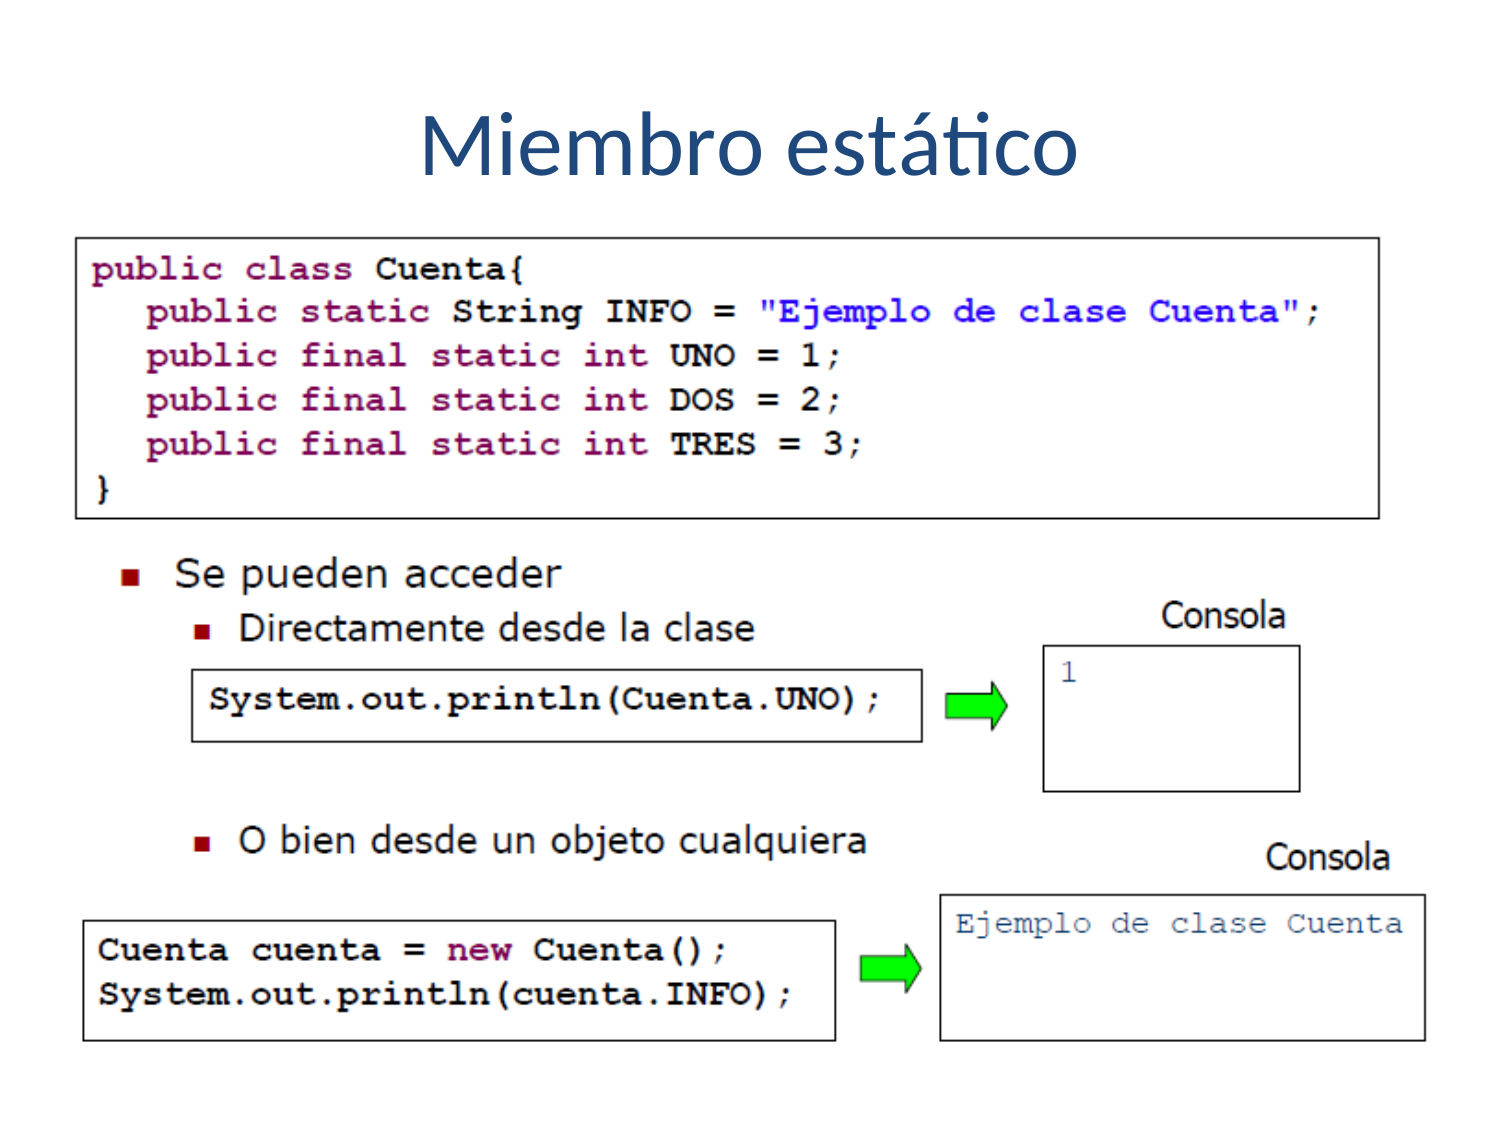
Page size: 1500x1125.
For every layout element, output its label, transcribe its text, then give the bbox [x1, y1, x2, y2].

picture [46, 232, 1454, 1066]
title Miembro estático [75, 45, 1426, 232]
